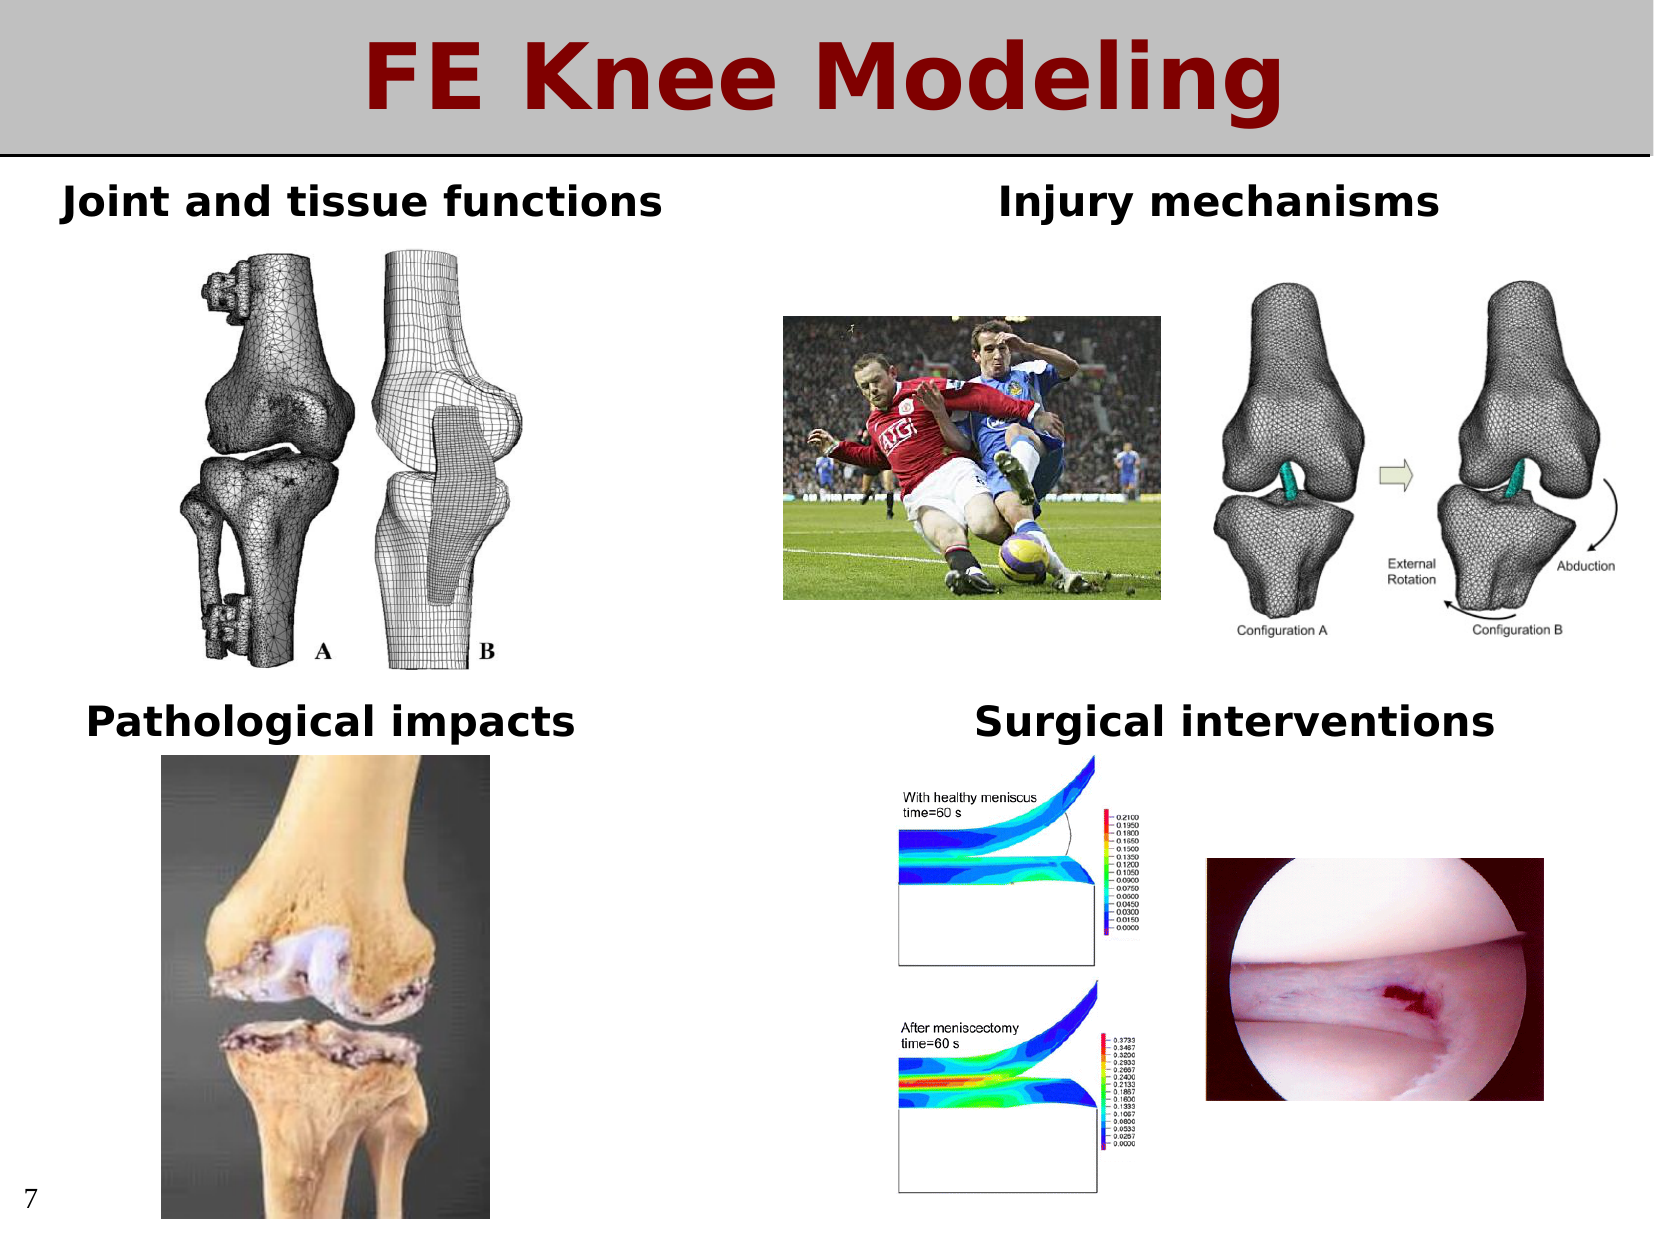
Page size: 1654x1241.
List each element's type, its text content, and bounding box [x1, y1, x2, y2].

text_box Pathological impacts [70, 690, 632, 754]
picture [783, 316, 1161, 601]
text_box Joint and tissue functions [47, 169, 743, 234]
picture [179, 244, 526, 676]
picture [161, 755, 490, 1219]
text_box [0, 0, 1654, 156]
text_box Injury mechanisms [982, 169, 1544, 234]
picture [885, 749, 1141, 1201]
text_box Surgical interventions [959, 690, 1578, 754]
picture [1205, 858, 1544, 1101]
text_box FE Knee Modeling [0, 24, 1651, 132]
picture [1213, 280, 1618, 638]
